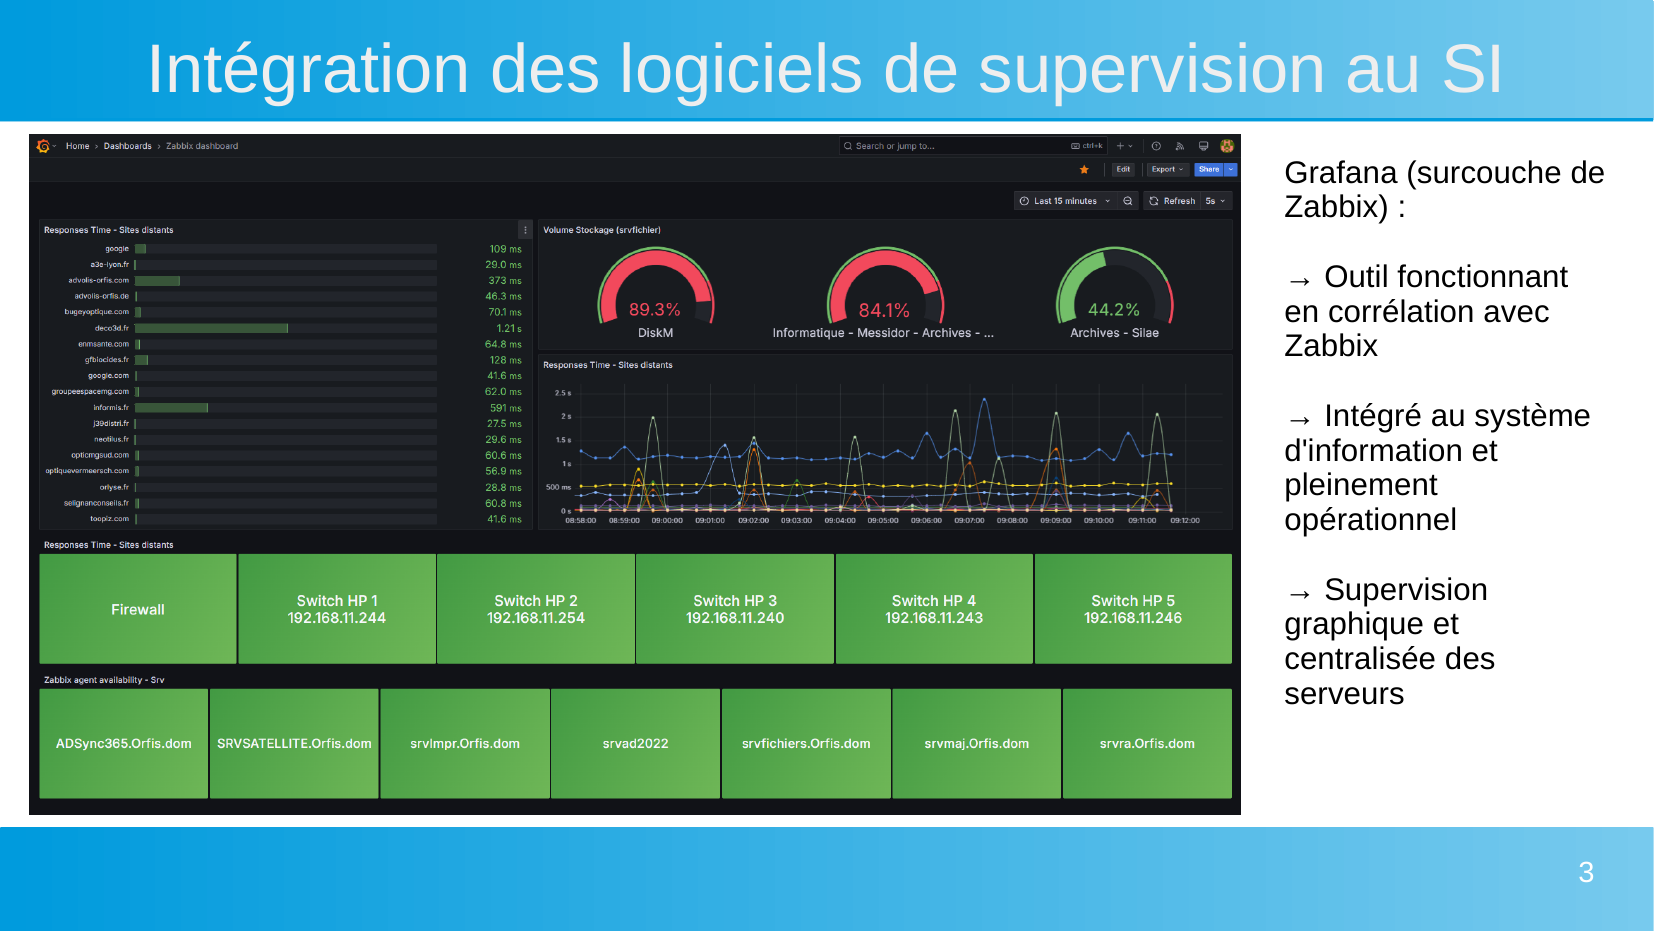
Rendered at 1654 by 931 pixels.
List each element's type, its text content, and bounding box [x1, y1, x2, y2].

picture [29, 134, 1241, 815]
text_box Grafana (surcouche de Zabbix) : → Outil fonctionnant en corrélation avec Zabbix → Intégré au système d'information et pleinement opérationnel → Supervision graphique et centralisée des serveurs [1269, 147, 1625, 931]
title Intégration des logiciels de supervision au SI [59, 29, 1595, 108]
